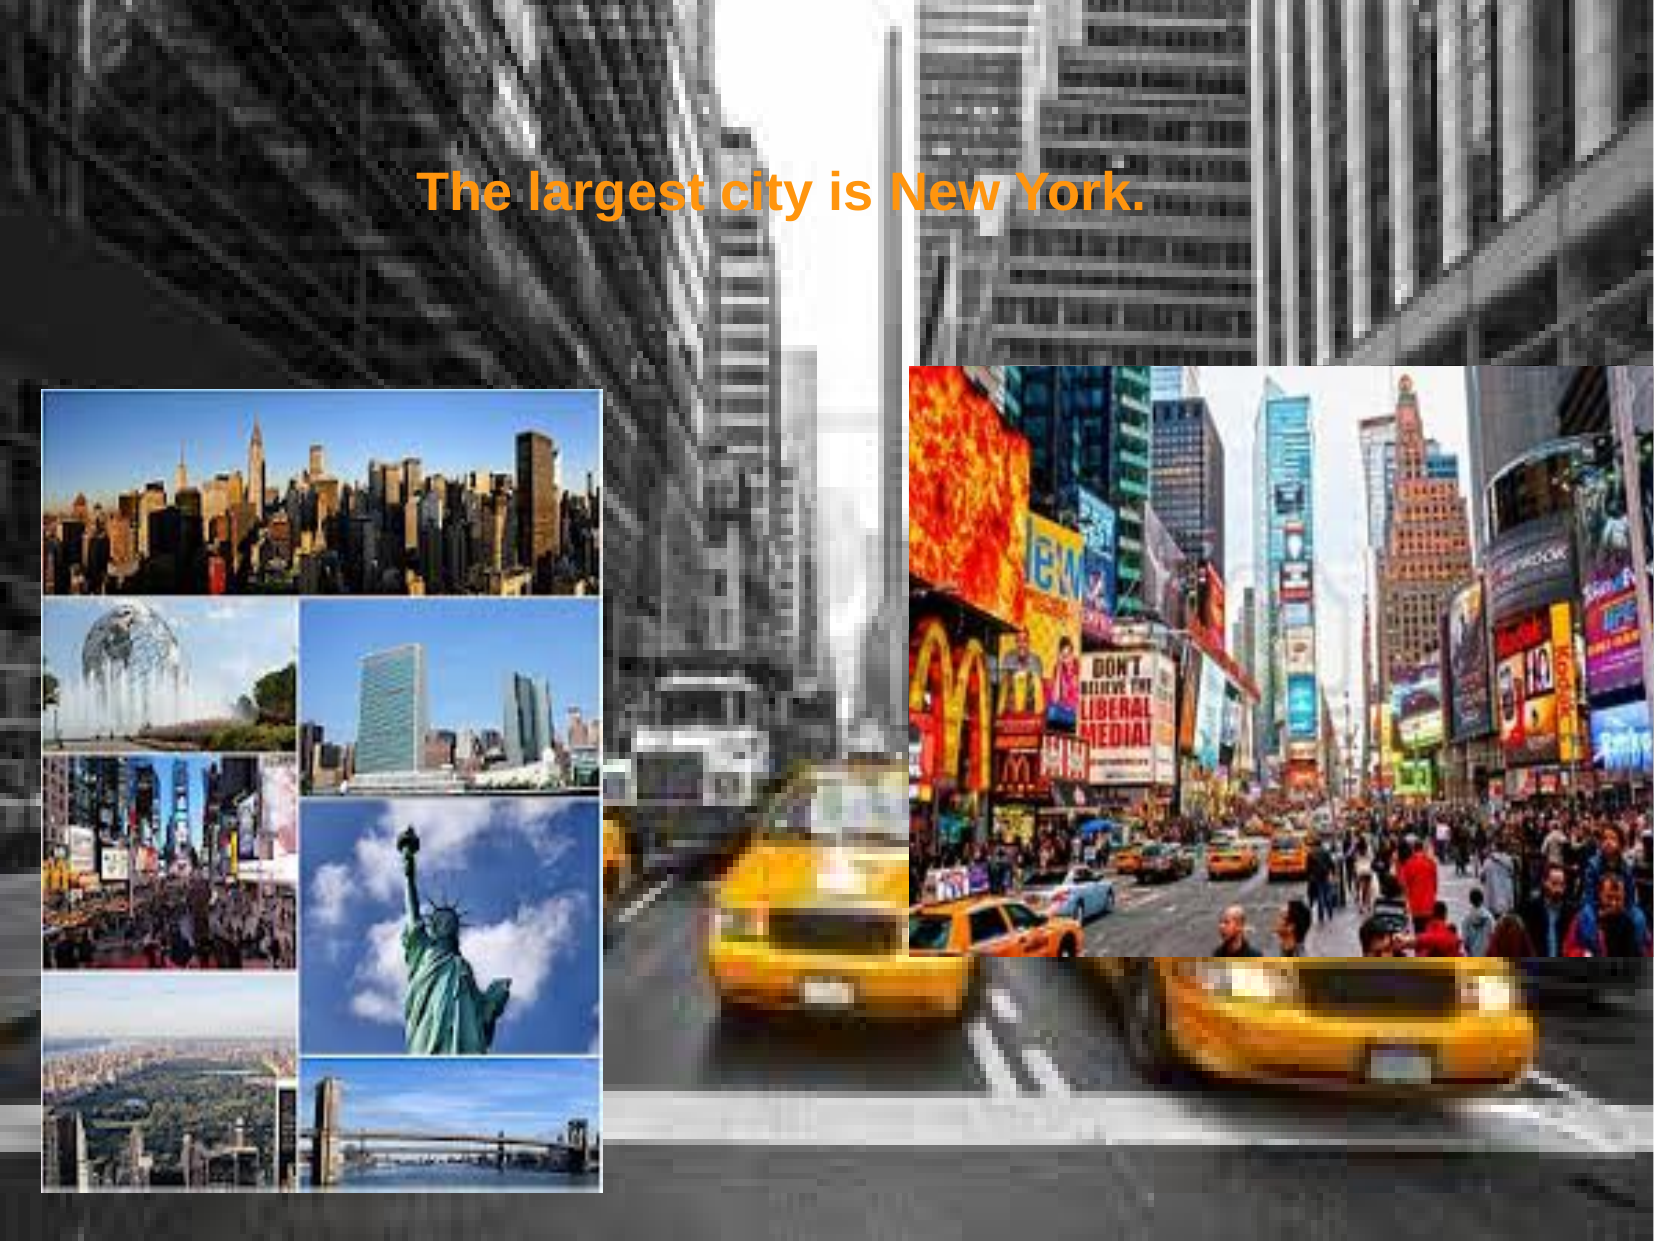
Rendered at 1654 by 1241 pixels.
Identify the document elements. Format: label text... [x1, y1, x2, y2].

picture [0, 0, 1654, 1241]
text_box The largest city is New York. [401, 153, 1217, 231]
